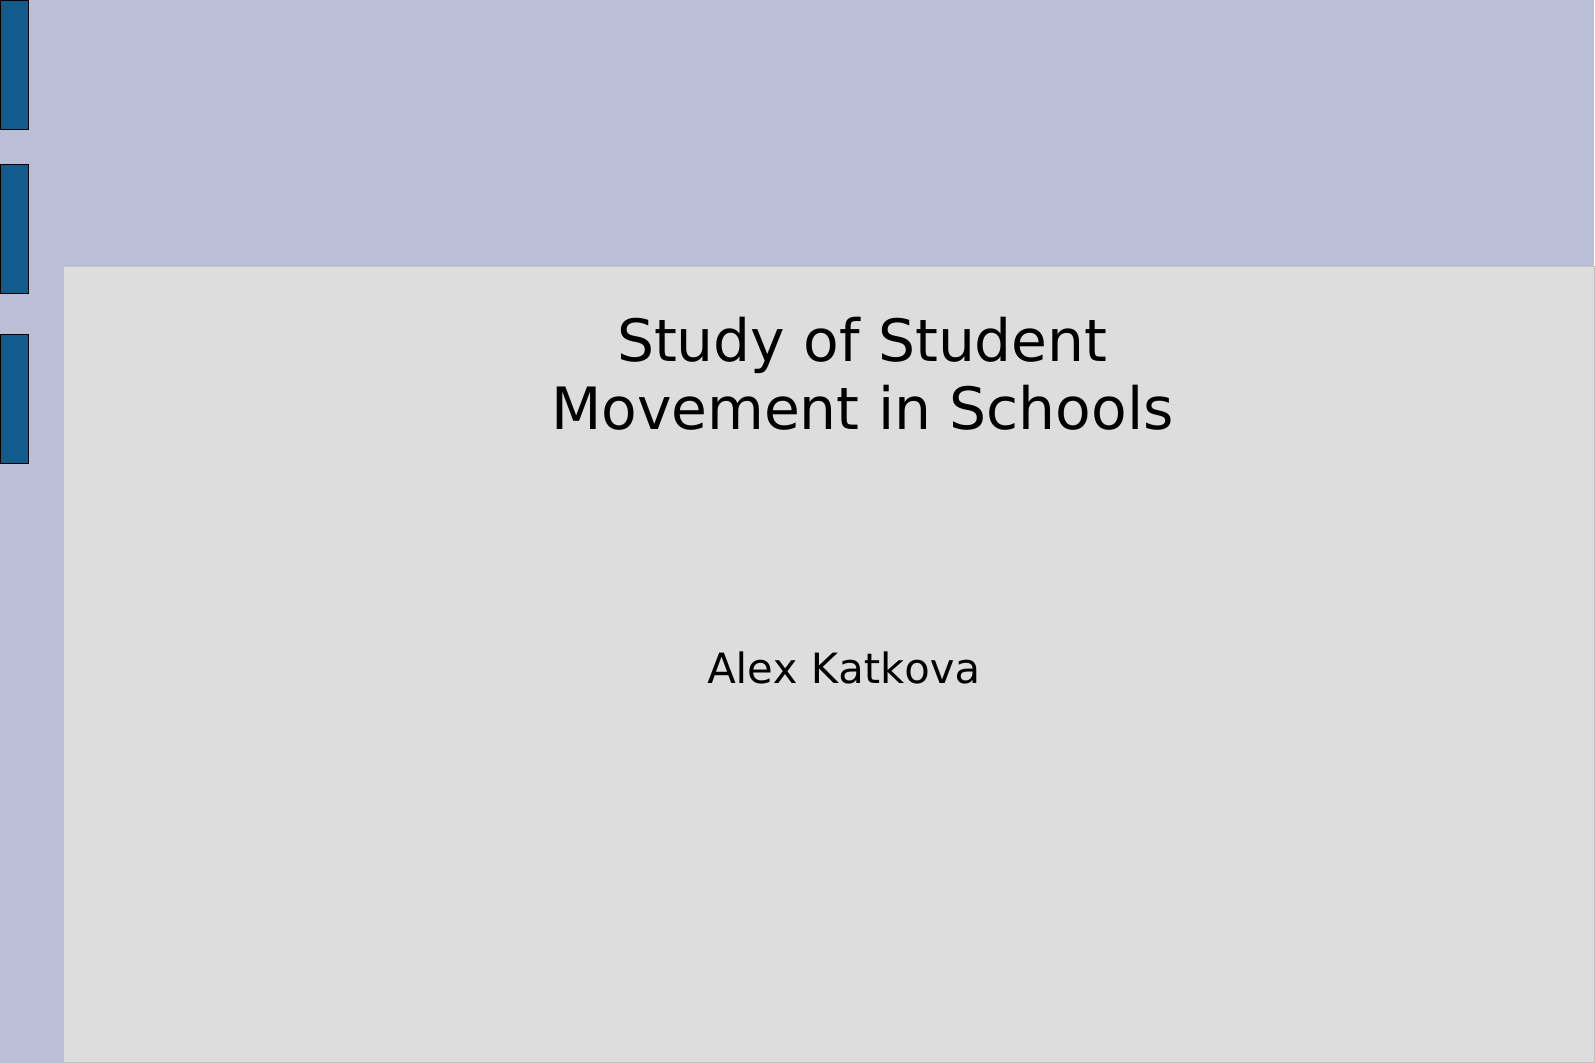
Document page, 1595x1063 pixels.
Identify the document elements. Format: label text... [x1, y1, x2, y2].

text_box Study of Student Movement in Schools [450, 300, 1276, 563]
text_box Alex Katkova [562, 637, 1126, 701]
